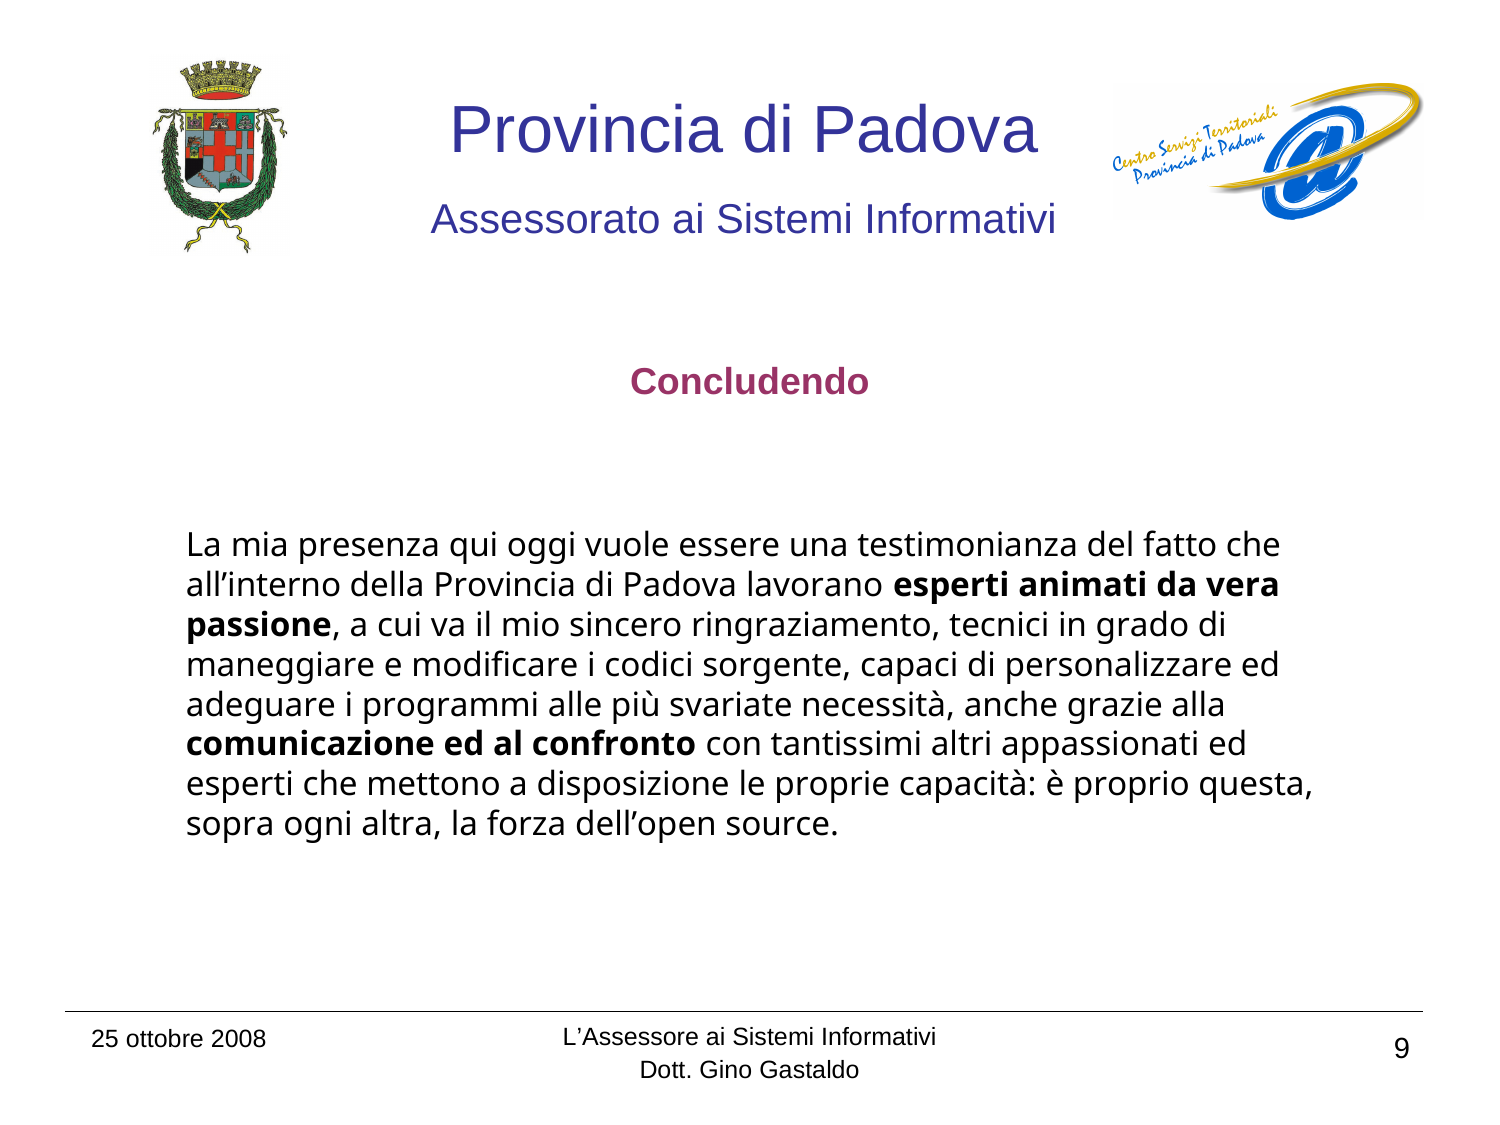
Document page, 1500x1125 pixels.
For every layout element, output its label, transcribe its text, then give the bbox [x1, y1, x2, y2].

picture [1113, 83, 1424, 220]
picture [149, 54, 290, 256]
text_box Concludendo [125, 348, 1376, 410]
text_box La mia presenza qui oggi vuole essere una testimonianza del fatto che all’interno della Provincia di Padova lavorano esperti animati da vera passione, a cui va il mio sincero ringraziamento, tecnici in grado di maneggiare e modificare i codici sorgente, capaci di personalizzare ed adeguare i programmi alle più svariate necessità, anche grazie alla comunicazione ed al confronto con tantissimi altri appassionati ed esperti che mettono a disposizione le proprie capacità: è proprio questa, sopra ogni altra, la forza dell’open source. [171, 515, 1353, 851]
